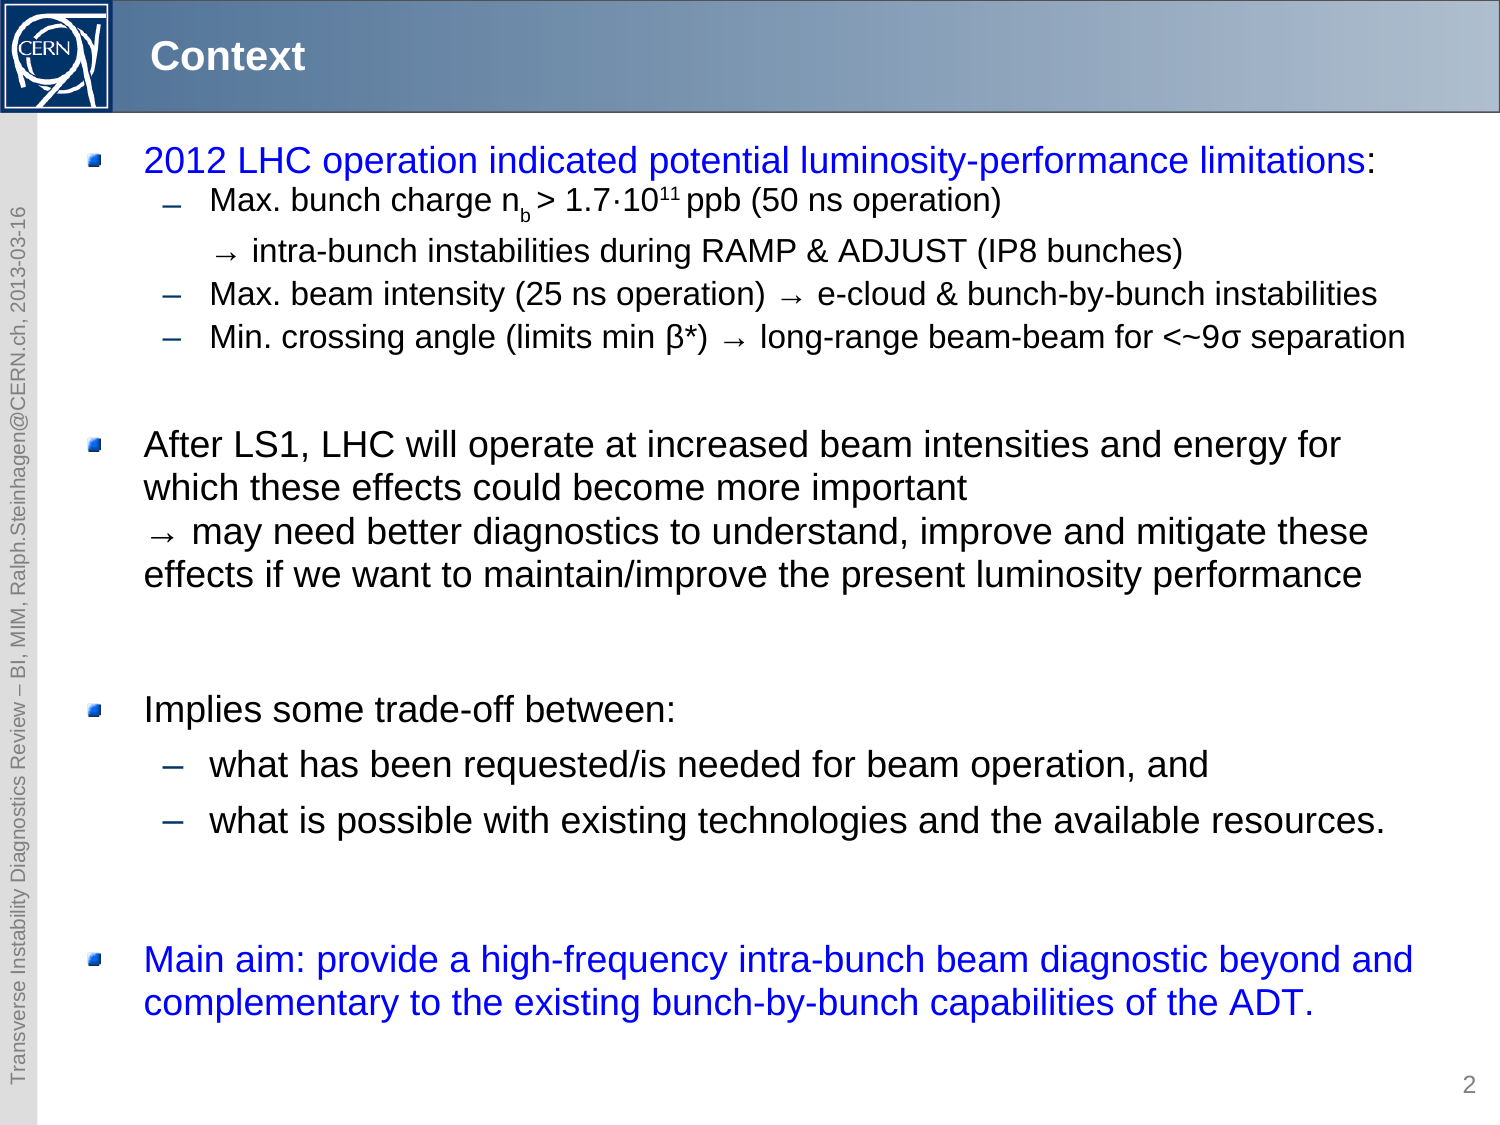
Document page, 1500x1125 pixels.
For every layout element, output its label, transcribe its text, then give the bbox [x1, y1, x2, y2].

title Context [150, 0, 1201, 113]
list 2012 LHC operation indicated potential luminosity-performance limitations: Max. bunch charge nb > 1.7·1011 ppb (50 ns operation) → intra-bunch instabilities during RAMP & ADJUST (IP8 bunches) Max. beam intensity (25 ns operation) → e-cloud & bunch-by-bunch instabilities Min. crossing angle (limits min β*) → long-range beam-beam for <~9σ separation After LS1, LHC will operate at increased beam intensities and energy for which these effects could become more important → may need better diagnostics to understand, improve and mitigate these effects if we want to maintain/improve the present luminosity performance Implies some trade-off between: what has been requested/is needed for beam operation, and what is possible with existing technologies and the available resources. Main aim: provide a high-frequency intra-bunch beam diagnostic beyond and complementary to the existing bunch-by-bunch capabilities of the ADT. [87, 137, 1438, 1030]
picture [0, 0, 113, 113]
